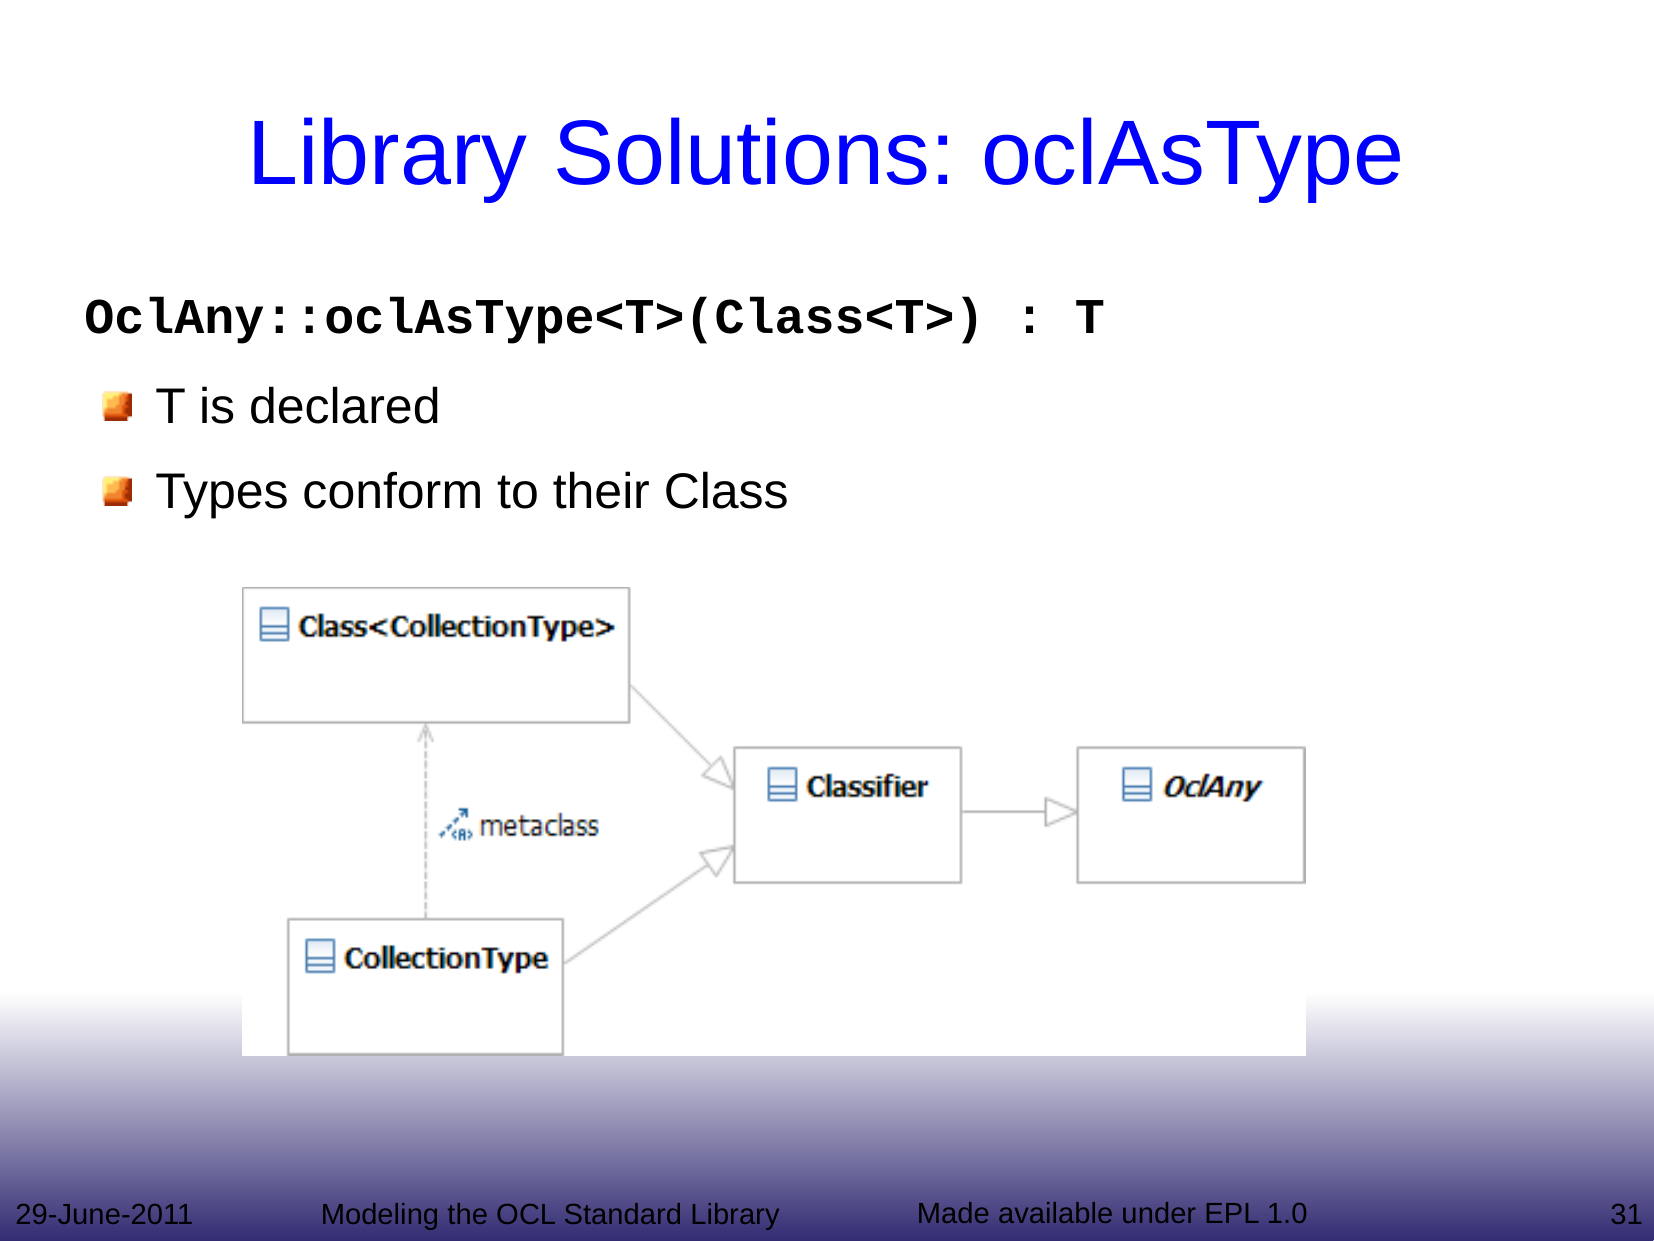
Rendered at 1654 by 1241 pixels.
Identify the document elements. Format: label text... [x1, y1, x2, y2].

title Library Solutions: oclAsType [82, 49, 1571, 257]
list OclAny::oclAsType<T>(Class<T>) : T T is declared Types conform to their Class [84, 291, 1573, 1111]
picture [242, 587, 1306, 1056]
